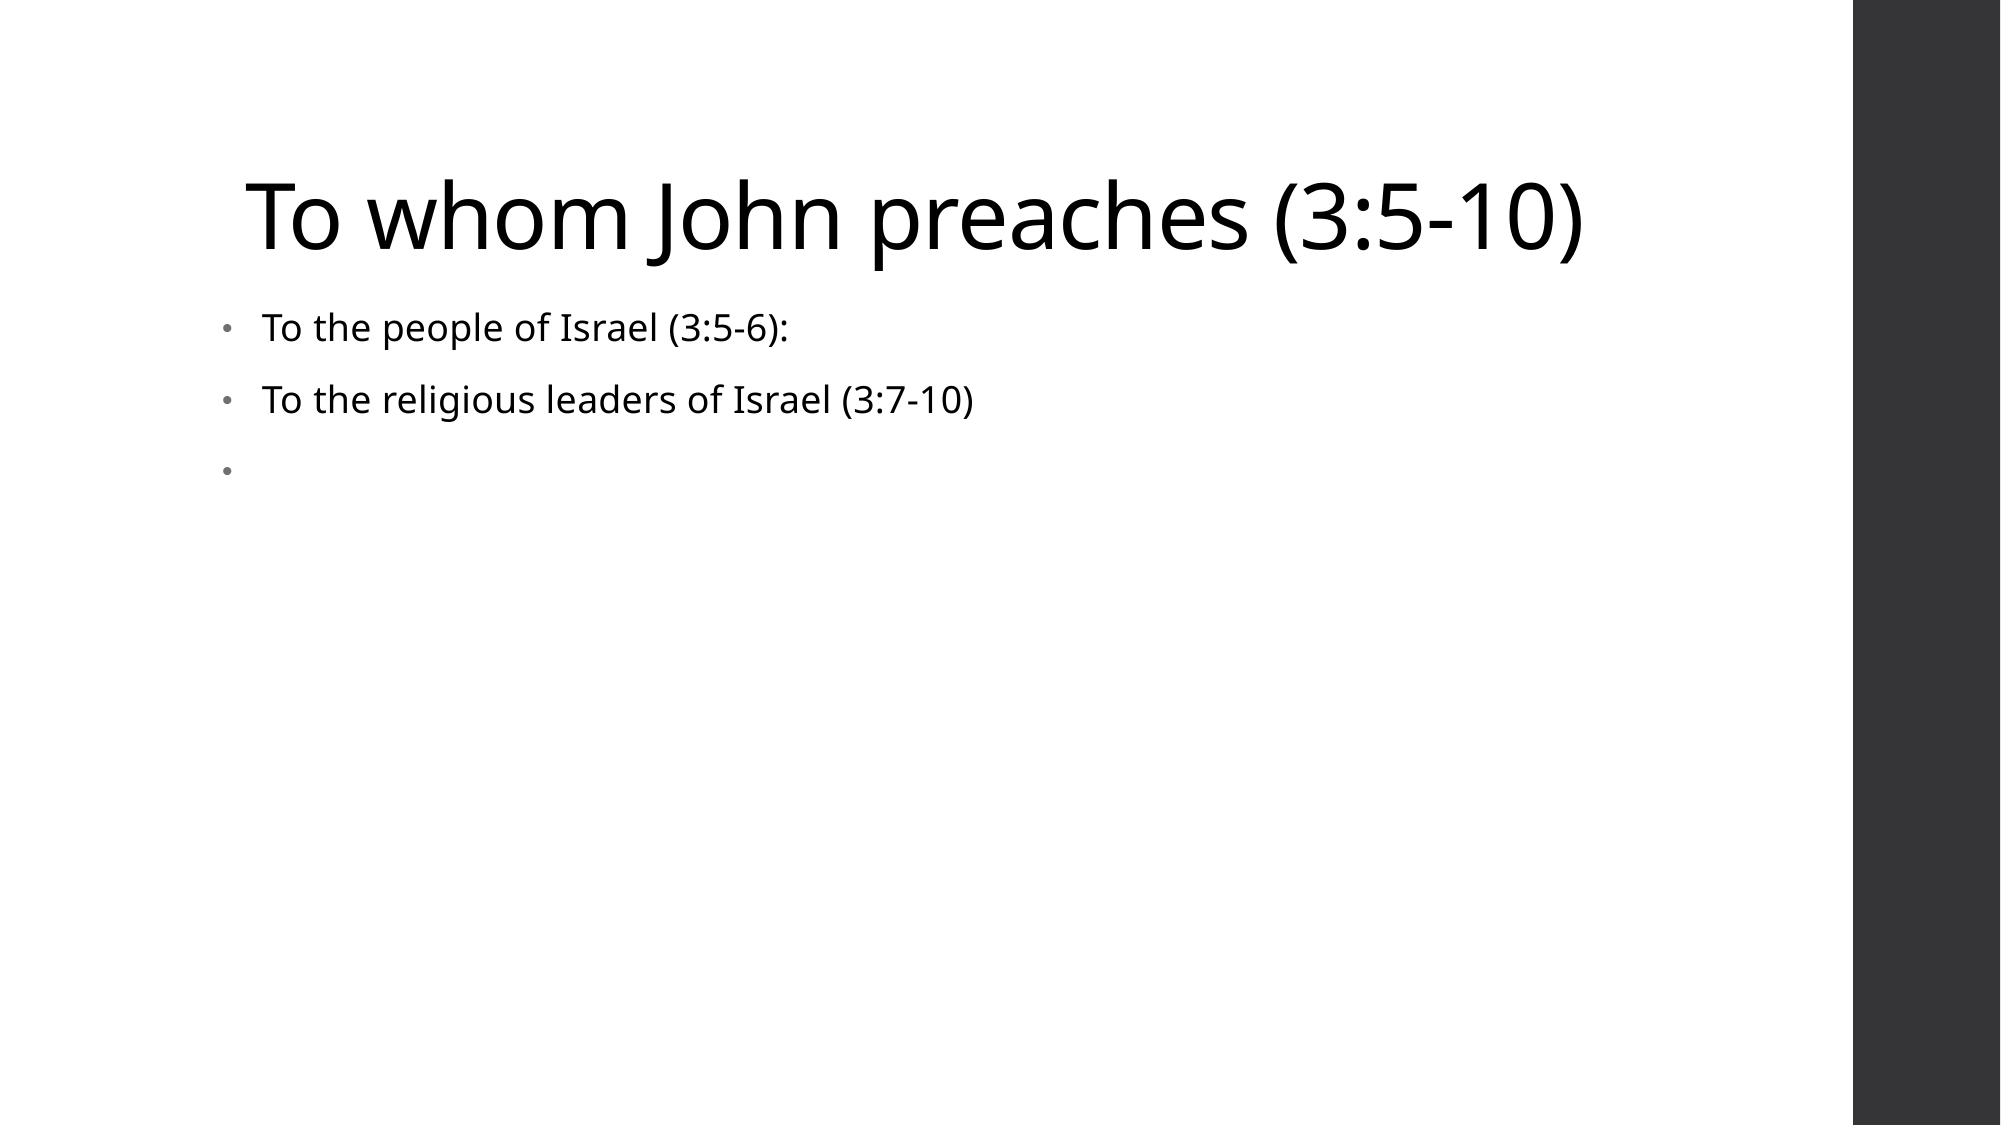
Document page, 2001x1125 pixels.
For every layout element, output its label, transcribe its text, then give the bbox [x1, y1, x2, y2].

list To the people of Israel (3:5-6): To the religious leaders of Israel (3:7-10) [206, 299, 1617, 1014]
title To whom John preaches (3:5-10) [206, 60, 1797, 278]
